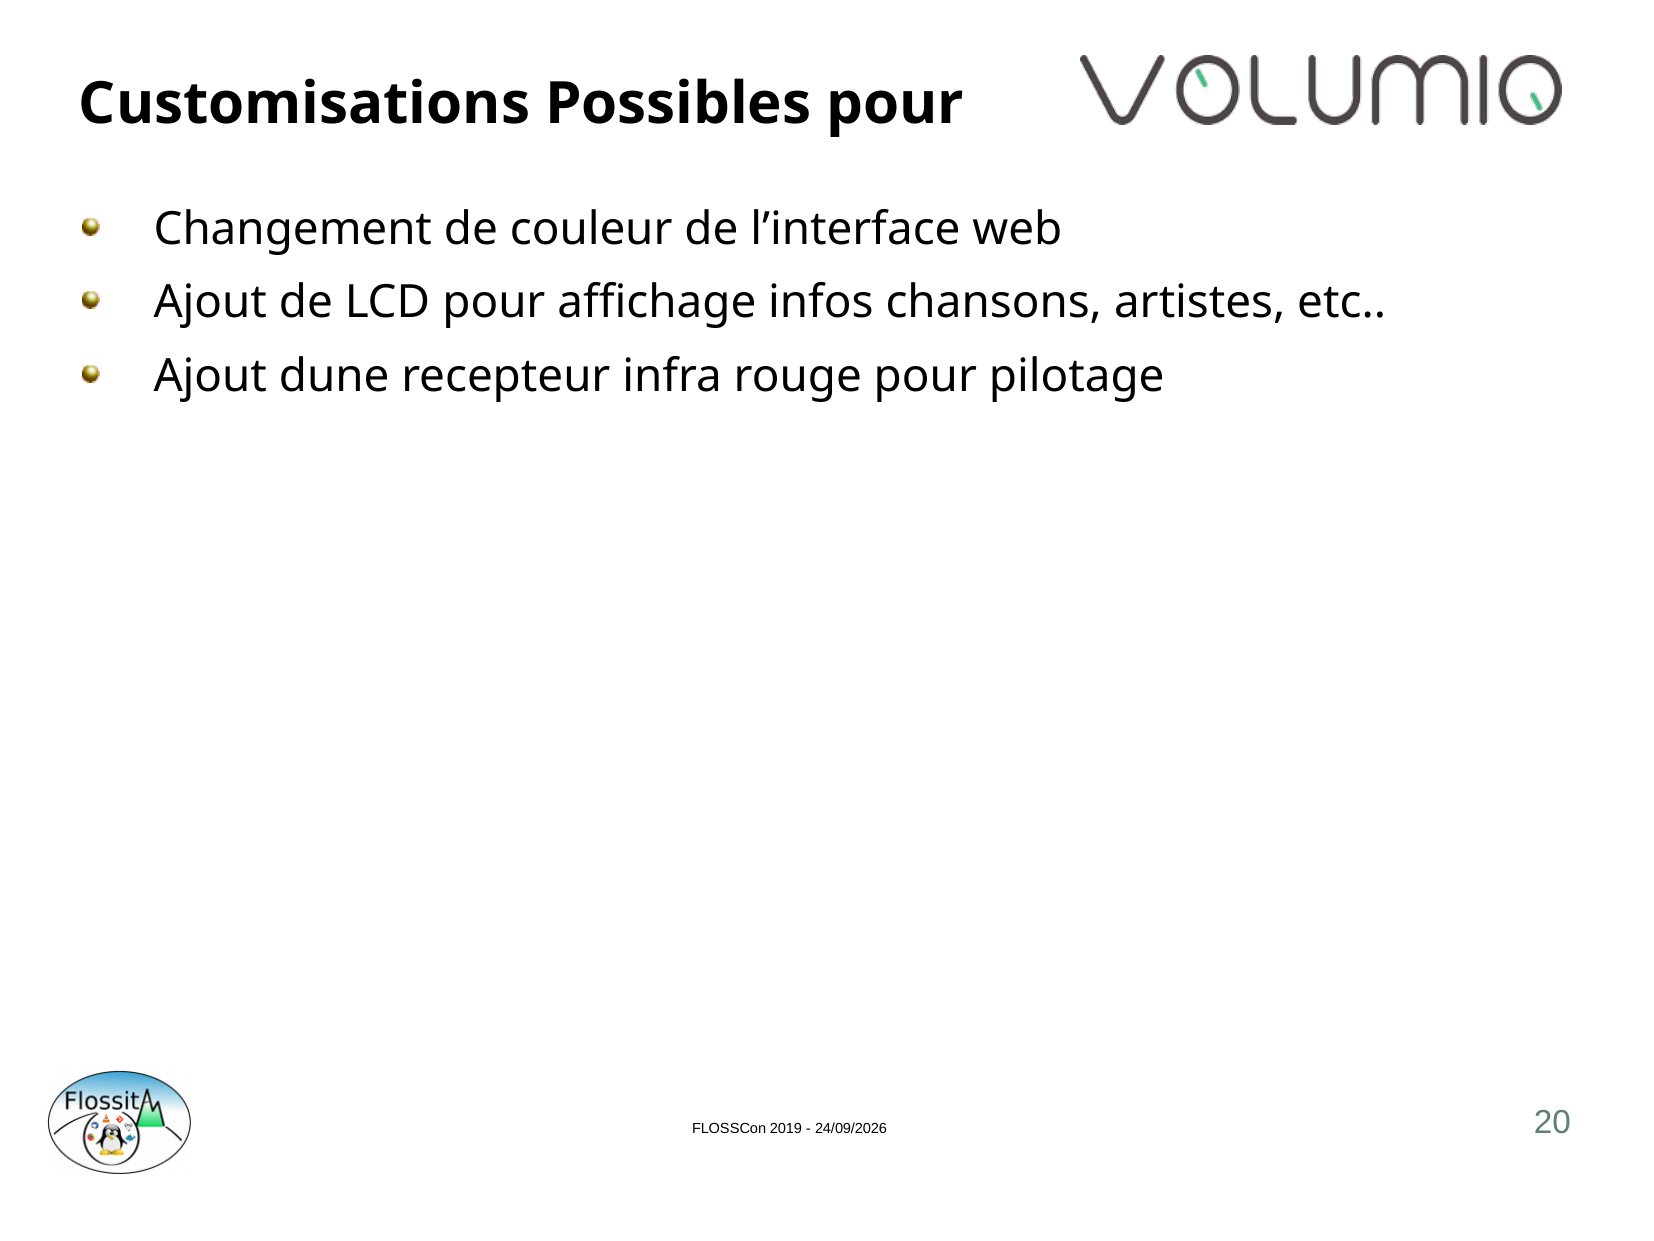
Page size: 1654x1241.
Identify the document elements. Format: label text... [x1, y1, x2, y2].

picture [1080, 55, 1562, 125]
picture [47, 1070, 70, 1174]
list Changement de couleur de l’interface web Ajout de LCD pour affichage infos chansons, artistes, etc.. Ajout dune recepteur infra rouge pour pilotage [70, 204, 1614, 1241]
title Customisations Possibles pour [63, 57, 1311, 183]
